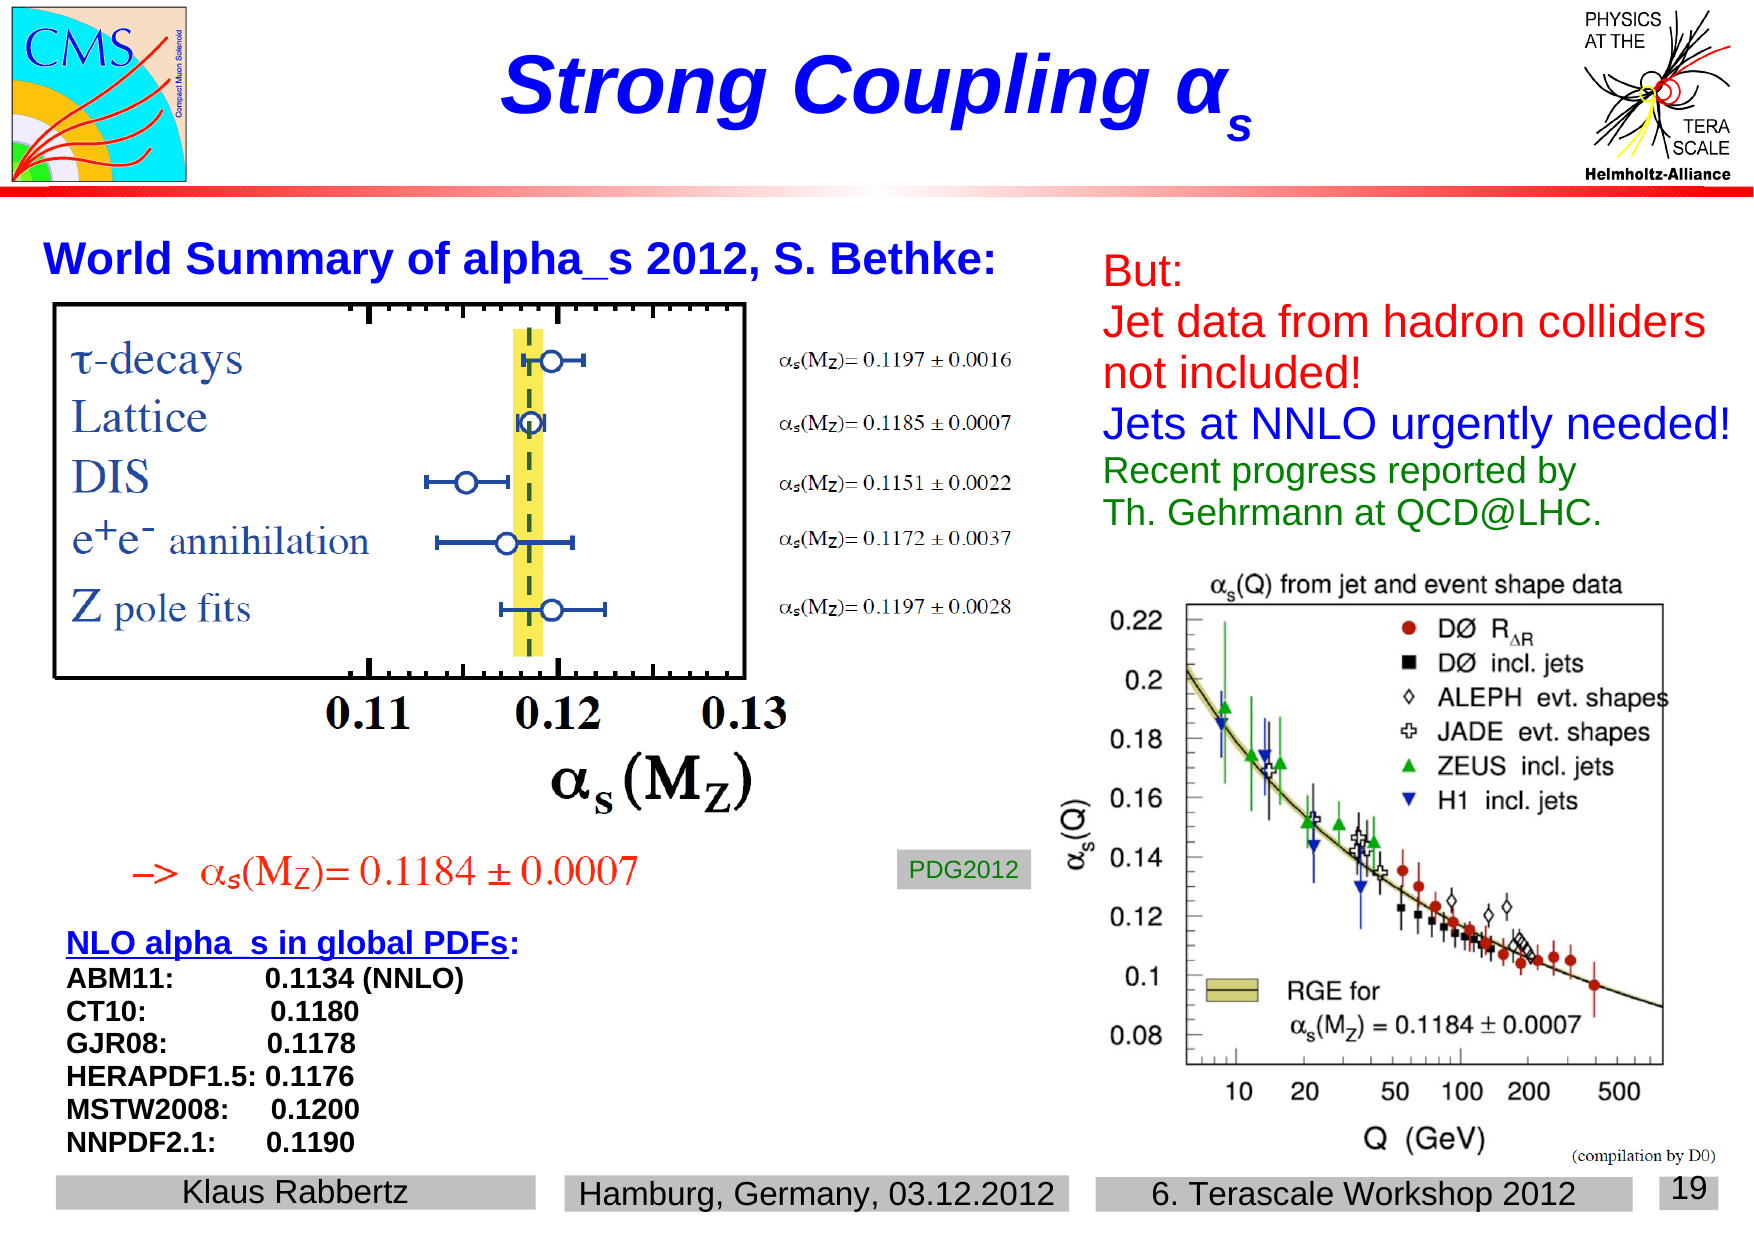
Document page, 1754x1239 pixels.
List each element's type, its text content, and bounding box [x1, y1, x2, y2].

text_box But: Jet data from hadron colliders not included! Jets at NNLO urgently needed! Recent progress reported by Th. Gehrmann at QCD@LHC. [1090, 238, 1744, 540]
picture [11, 6, 187, 182]
picture [1054, 565, 1724, 1169]
title Strong Coupling αs [197, 12, 1556, 178]
text_box PDG2012 [897, 849, 1032, 890]
picture [33, 289, 1044, 903]
text_box World Summary of alpha_s 2012, S. Bethke: [31, 227, 1010, 291]
picture [1570, 3, 1744, 191]
text_box NLO alpha_s in global PDFs: ABM11: 0.1134 (NNLO) CT10: 0.1180 GJR08: 0.1178 HERAPDF1.5: 0.1176 MSTW2008: 0.1200 NNPDF2.1: 0.1190 [54, 919, 533, 1165]
